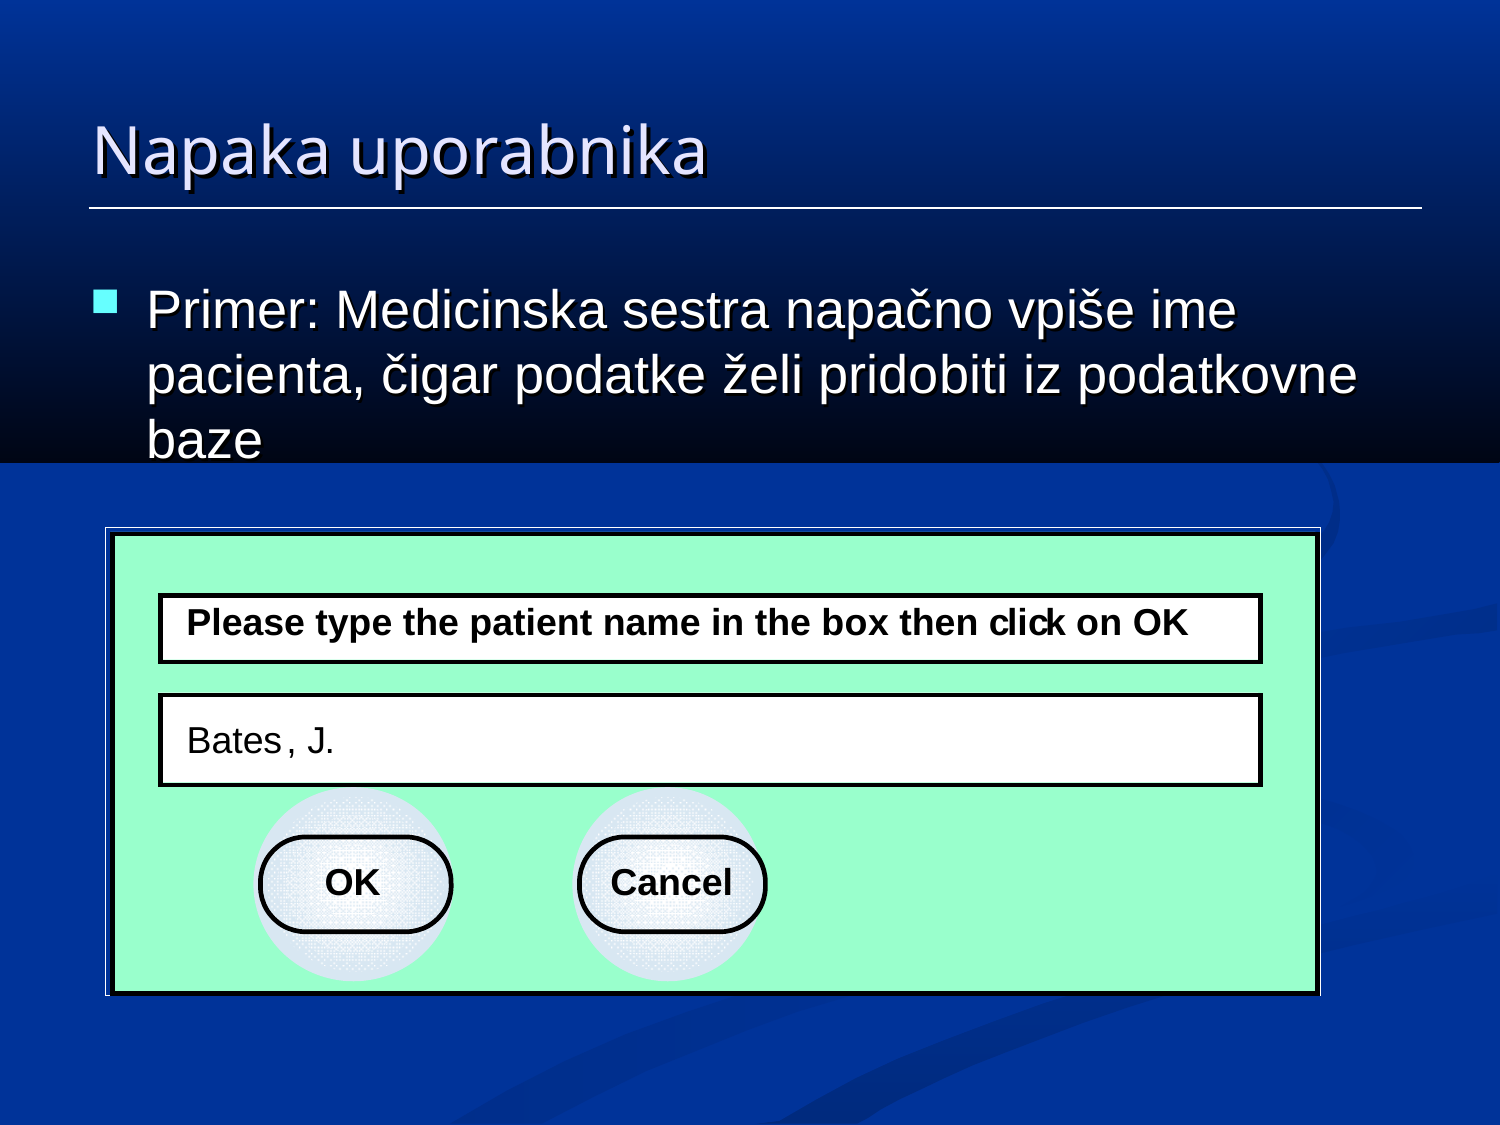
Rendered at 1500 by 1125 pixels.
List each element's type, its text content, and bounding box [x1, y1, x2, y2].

text_box Bates [186, 716, 283, 762]
text_box k on OK [1045, 598, 1190, 644]
text_box lic [1035, 618, 1045, 632]
text_box , J [286, 716, 324, 762]
text_box Please type the patient name in the bo [186, 598, 868, 644]
text_box Napaka uporabnika [76, 54, 1352, 242]
text_box . [324, 716, 336, 762]
text_box [115, 536, 1315, 991]
text_box lic [1007, 598, 1045, 644]
list Primer: Medicinska sestra napačno vpiše ime pacienta, čigar podatke želi pridobiti iz podatkovne baze [74, 267, 1424, 1094]
text_box Cancel [610, 858, 734, 904]
text_box x then c [995, 618, 1007, 632]
text_box OK [324, 858, 382, 904]
text_box x then c [868, 598, 1007, 644]
